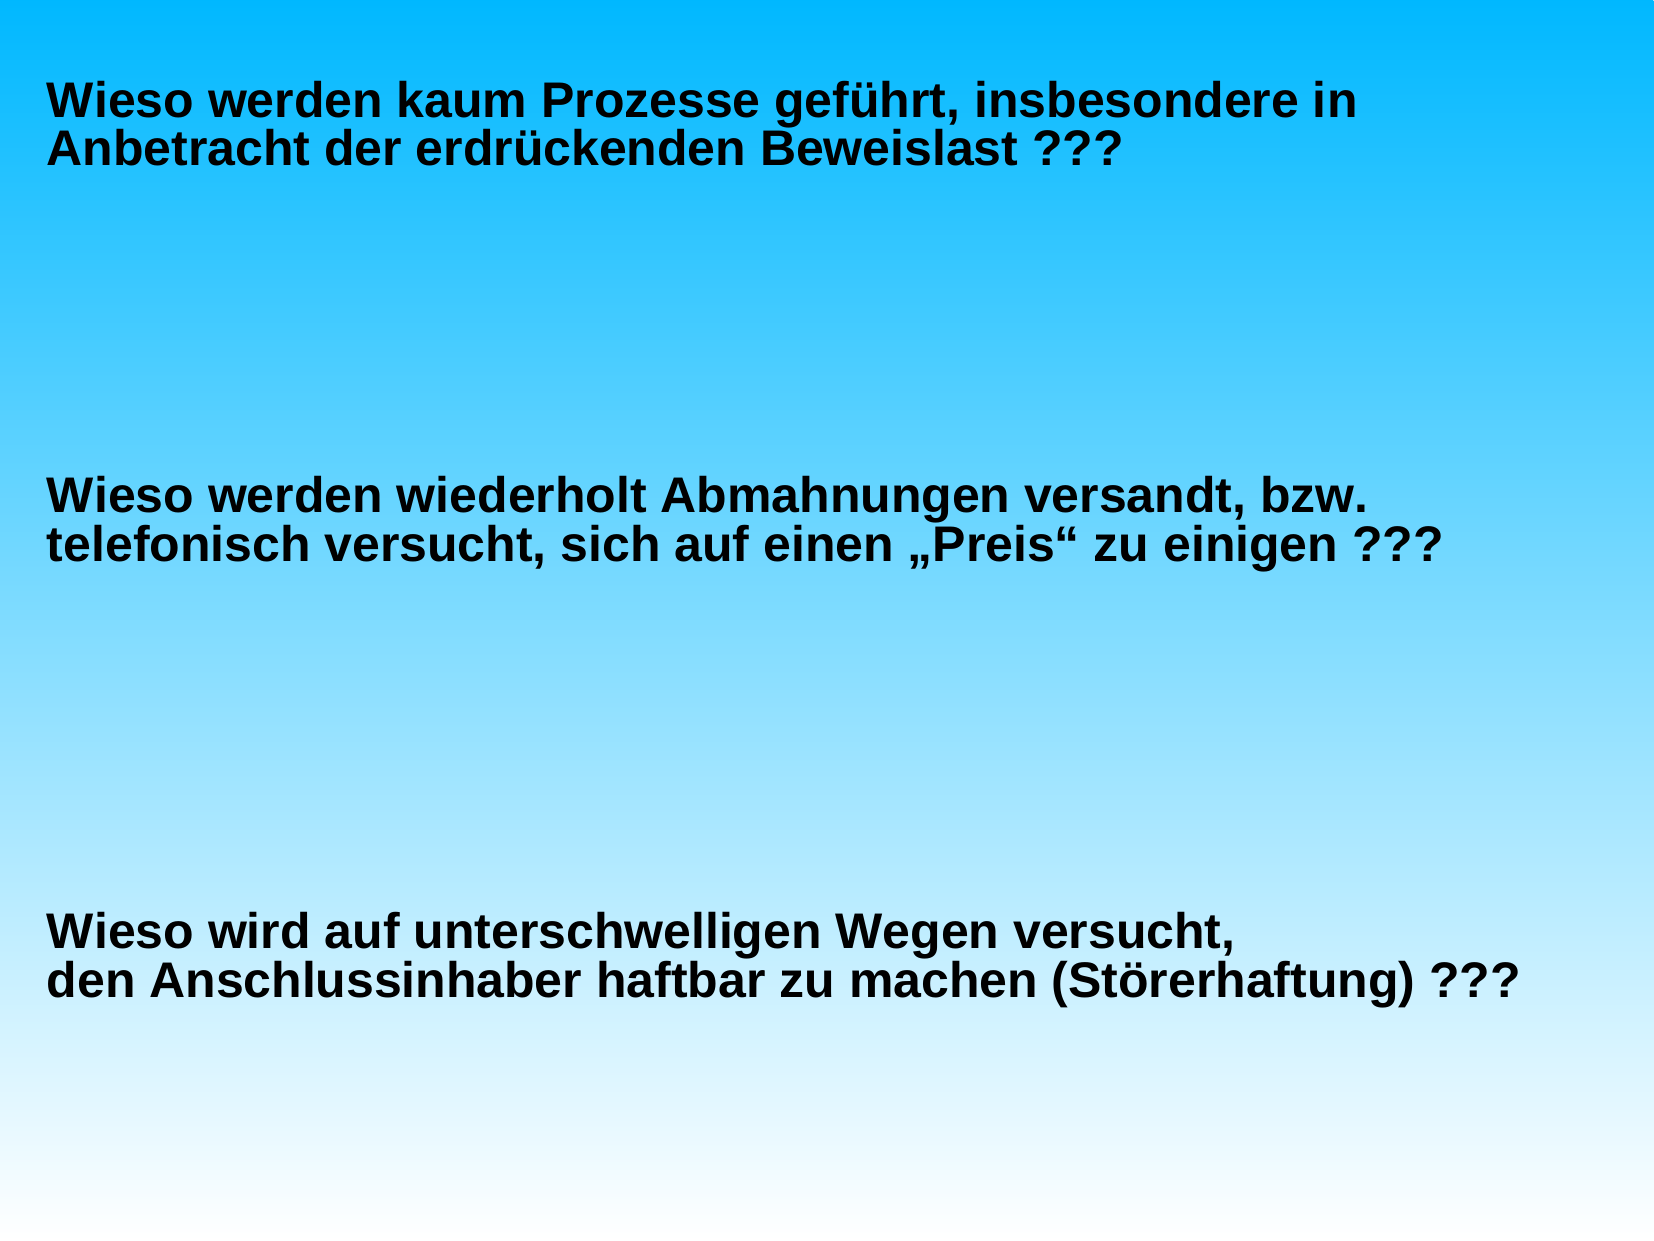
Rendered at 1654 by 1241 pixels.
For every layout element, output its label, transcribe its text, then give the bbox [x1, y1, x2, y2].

text_box Wieso werden kaum Prozesse geführt, insbesondere in Anbetracht der erdrückenden Beweislast ??? Wieso werden wiederholt Abmahnungen versandt, bzw. telefonisch versucht, sich auf einen „Preis“ zu einigen ??? Wieso wird auf unterschwelligen Wegen versucht, den Anschlussinhaber haftbar zu machen (Störerhaftung) ??? [26, 65, 1616, 1175]
